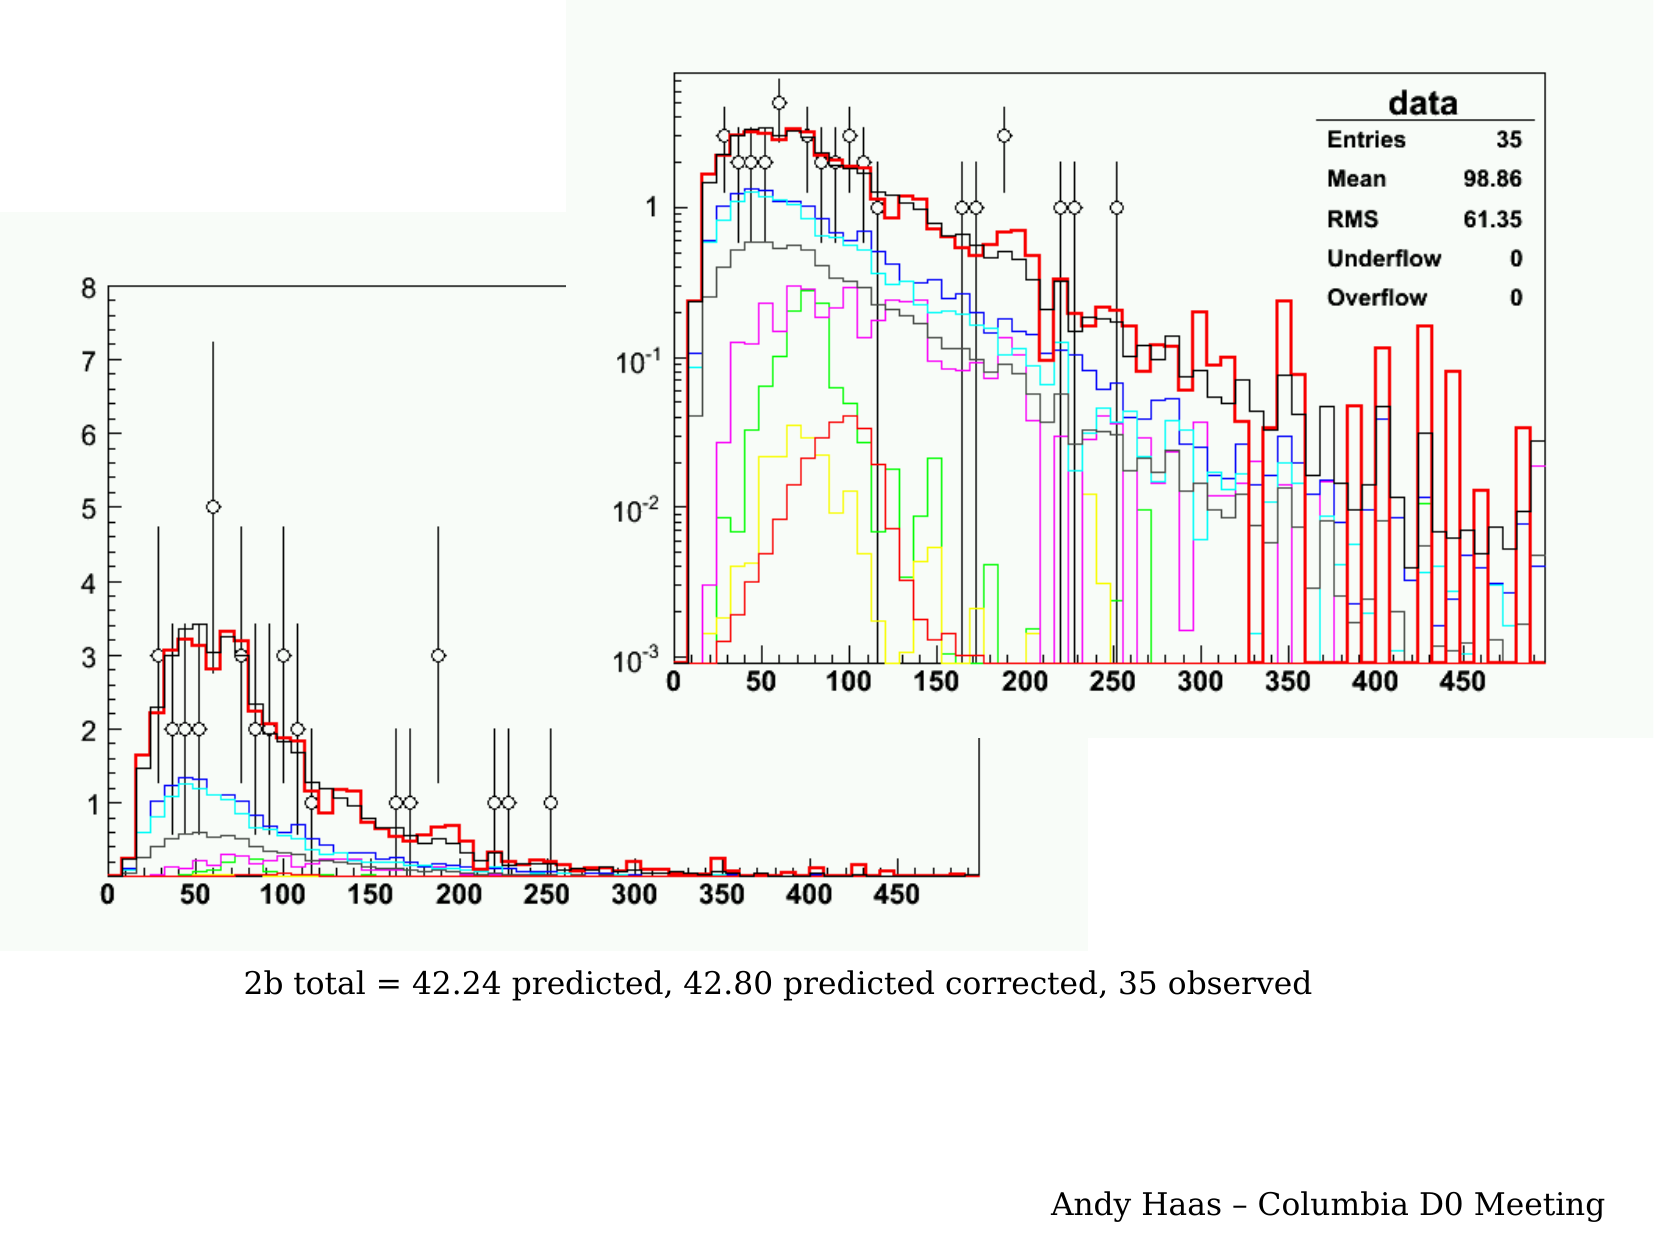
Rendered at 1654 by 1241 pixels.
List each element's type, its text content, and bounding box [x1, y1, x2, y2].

text_box 2b total = 42.24 predicted, 42.80 predicted corrected, 35 observed [243, 965, 1315, 1002]
picture [0, 0, 1654, 951]
